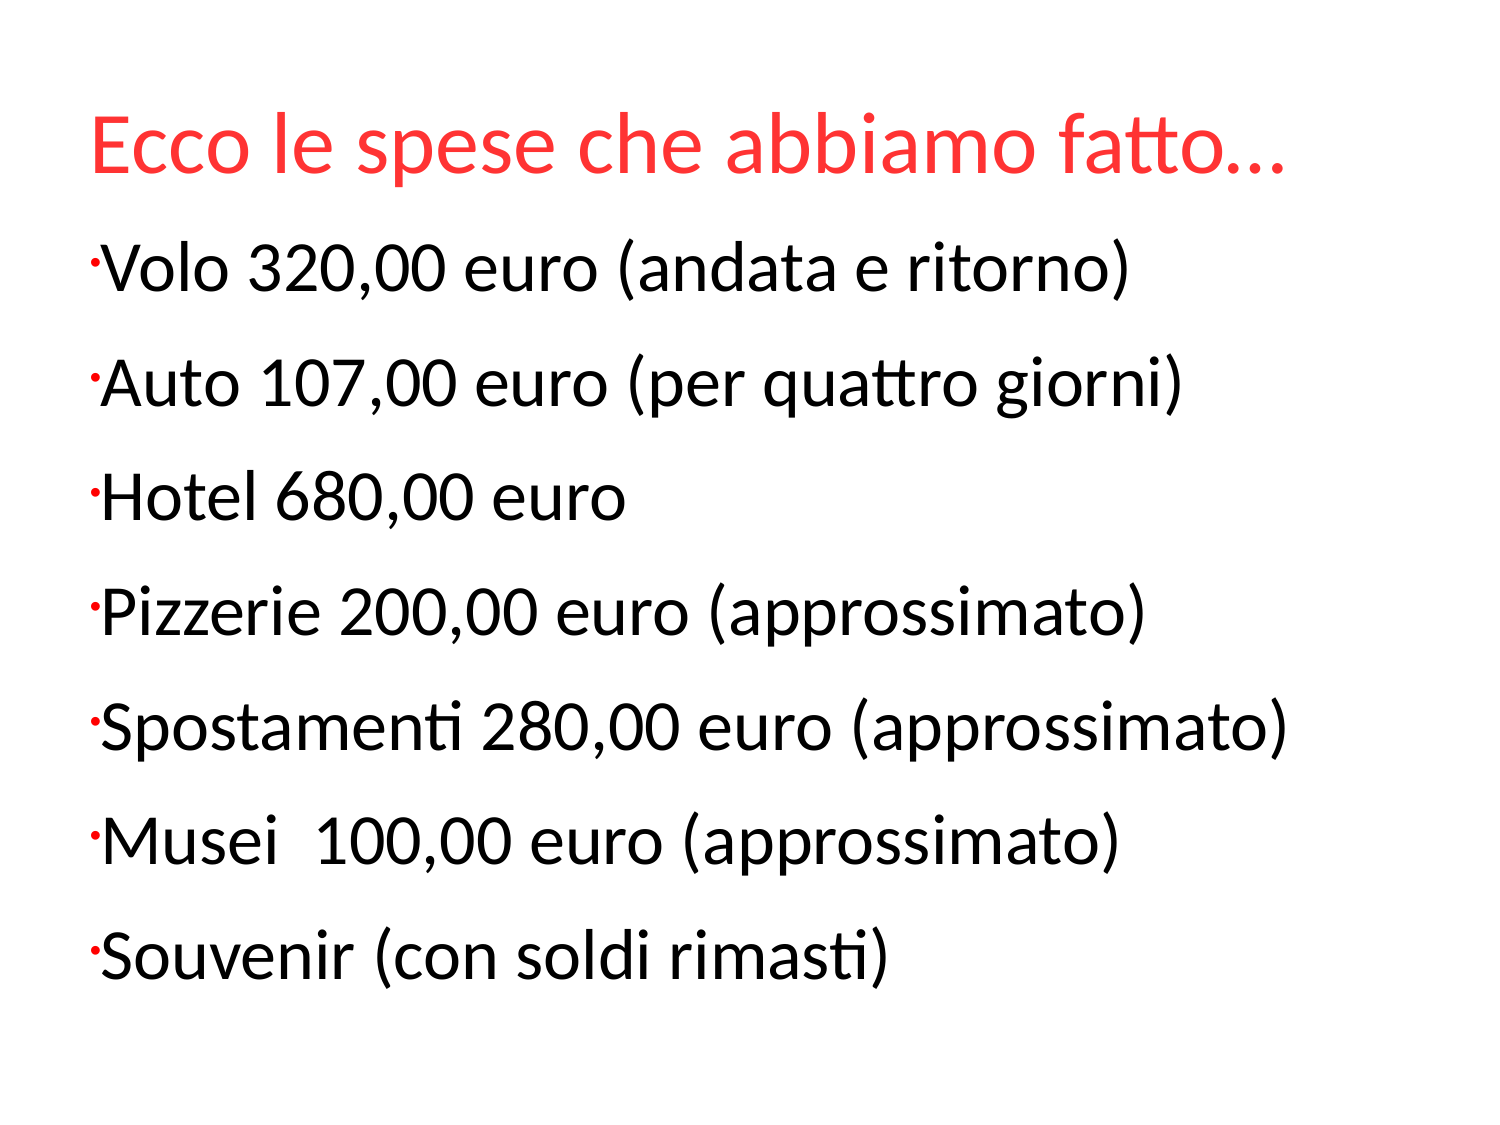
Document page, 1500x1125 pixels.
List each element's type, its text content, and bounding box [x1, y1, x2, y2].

list Ecco le spese che abbiamo fatto… Volo 320,00 euro (andata e ritorno) Auto 107,00 euro (per quattro giorni) Hotel 680,00 euro Pizzerie 200,00 euro (approssimato) Spostamenti 280,00 euro (approssimato) Musei 100,00 euro (approssimato) Souvenir (con soldi rimasti) [75, 78, 1425, 1005]
